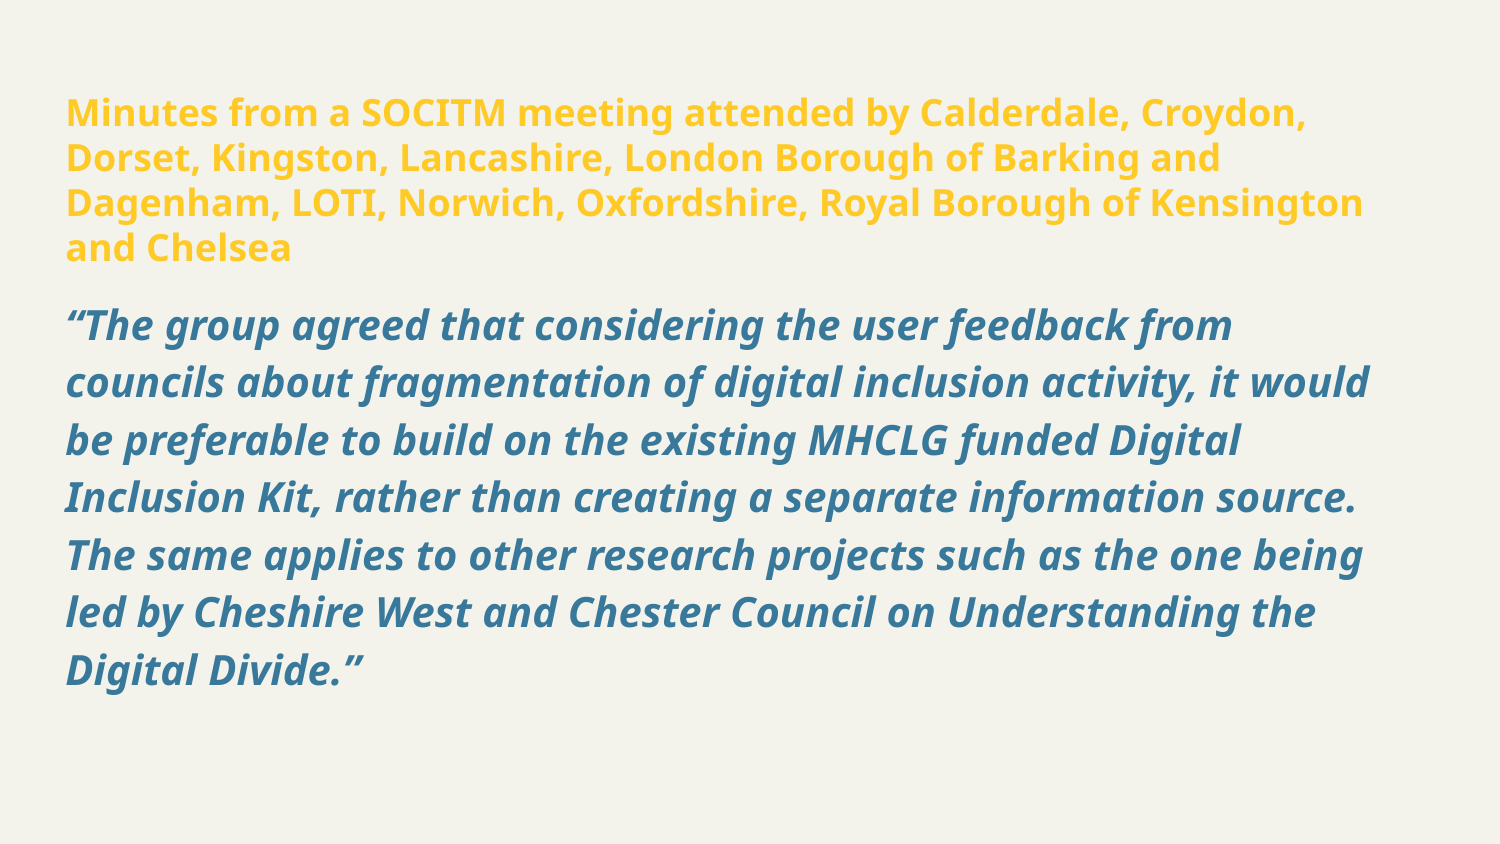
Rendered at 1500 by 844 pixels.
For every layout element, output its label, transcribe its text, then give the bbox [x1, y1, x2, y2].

title “The group agreed that considering the user feedback from councils about fragmentation of digital inclusion activity, it would be preferable to build on the existing MHCLG funded Digital Inclusion Kit, rather than creating a separate information source. The same applies to other research projects such as the one being led by Cheshire West and Chester Council on Understanding the Digital Divide.” [65, 291, 1390, 637]
title Minutes from a SOCITM meeting attended by Calderdale, Croydon, Dorset, Kingston, Lancashire, London Borough of Barking and Dagenham, LOTI, Norwich, Oxfordshire, Royal Borough of Kensington and Chelsea [65, 111, 1370, 292]
